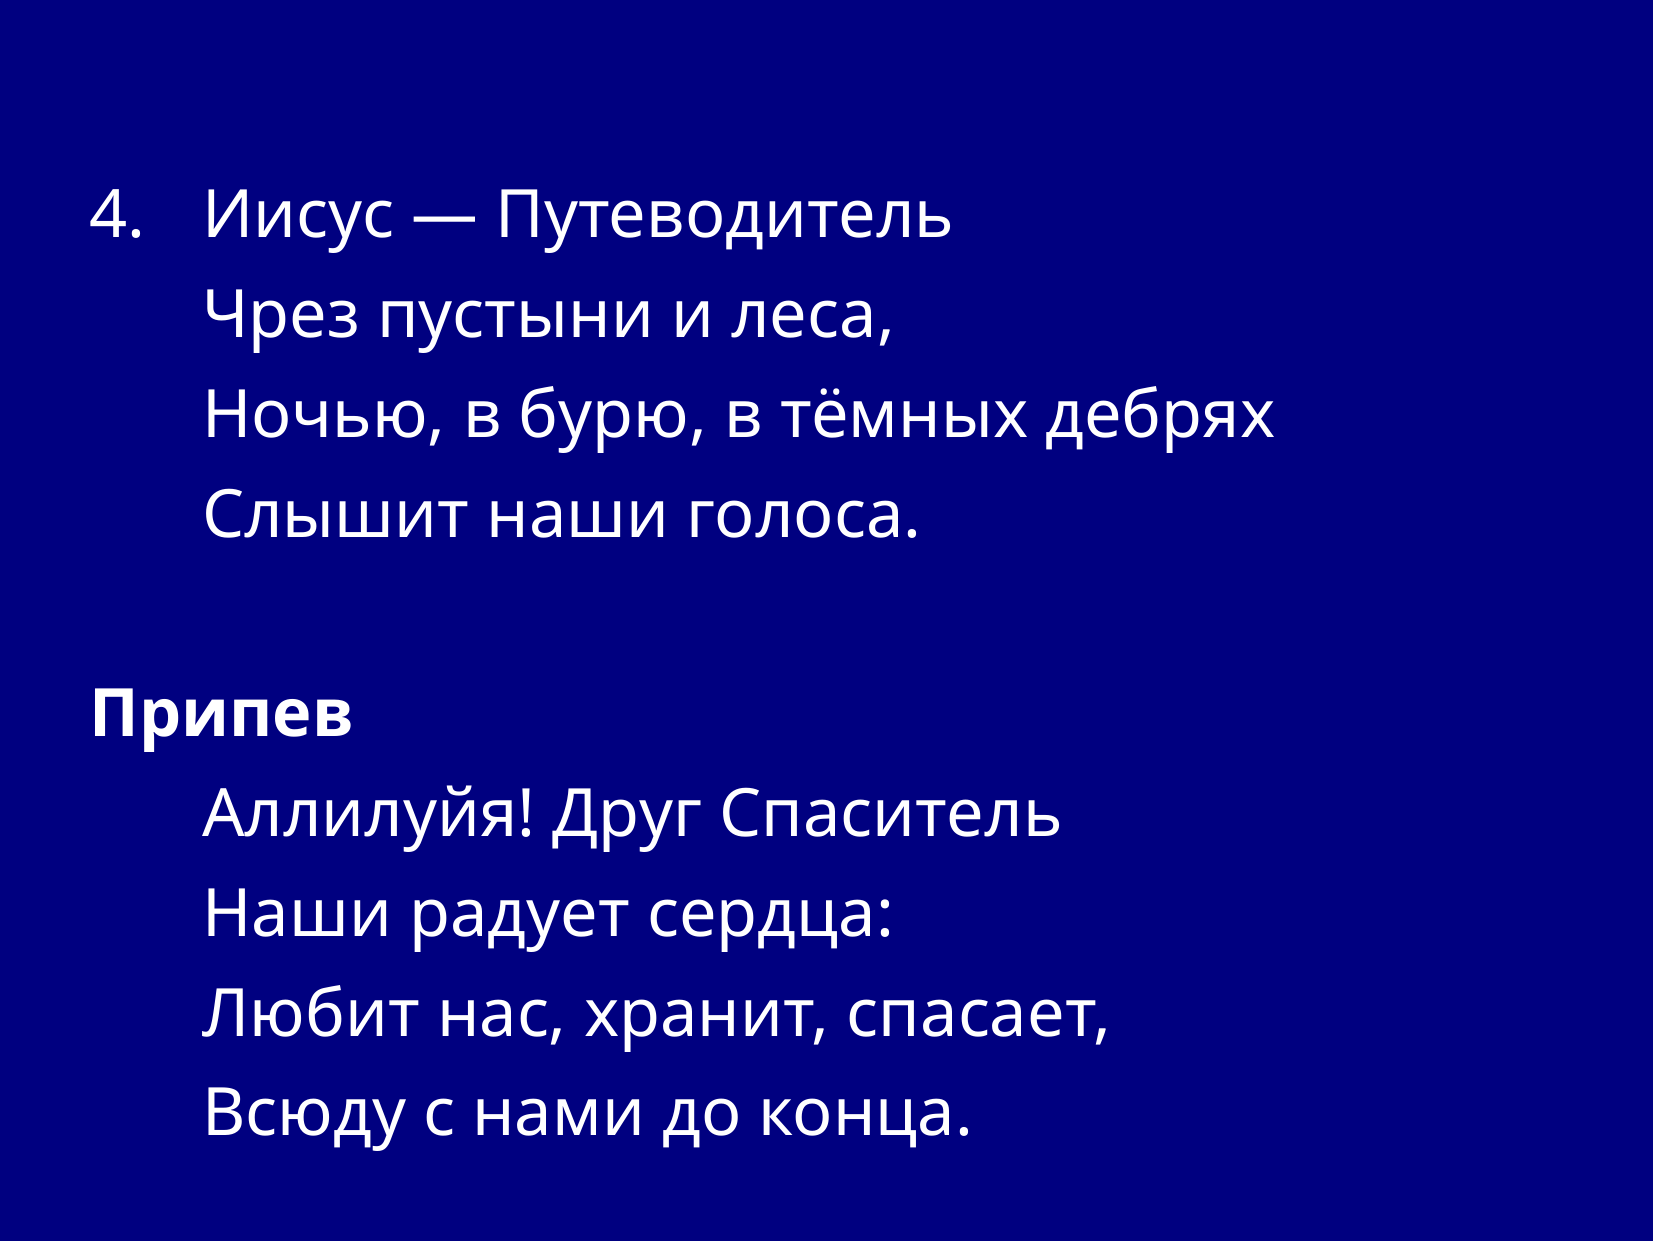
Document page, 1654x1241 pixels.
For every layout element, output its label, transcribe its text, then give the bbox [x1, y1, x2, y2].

text_box 4. Иисус — Путеводитель Чрез пустыни и леса, Ночью, в бурю, в тёмных дебрях Слышит наши голоса. Припев Аллилуйя! Друг Спаситель Наши радует сердца: Любит нас, хранит, спасает, Всюду с нами до конца. [75, 150, 1576, 1163]
